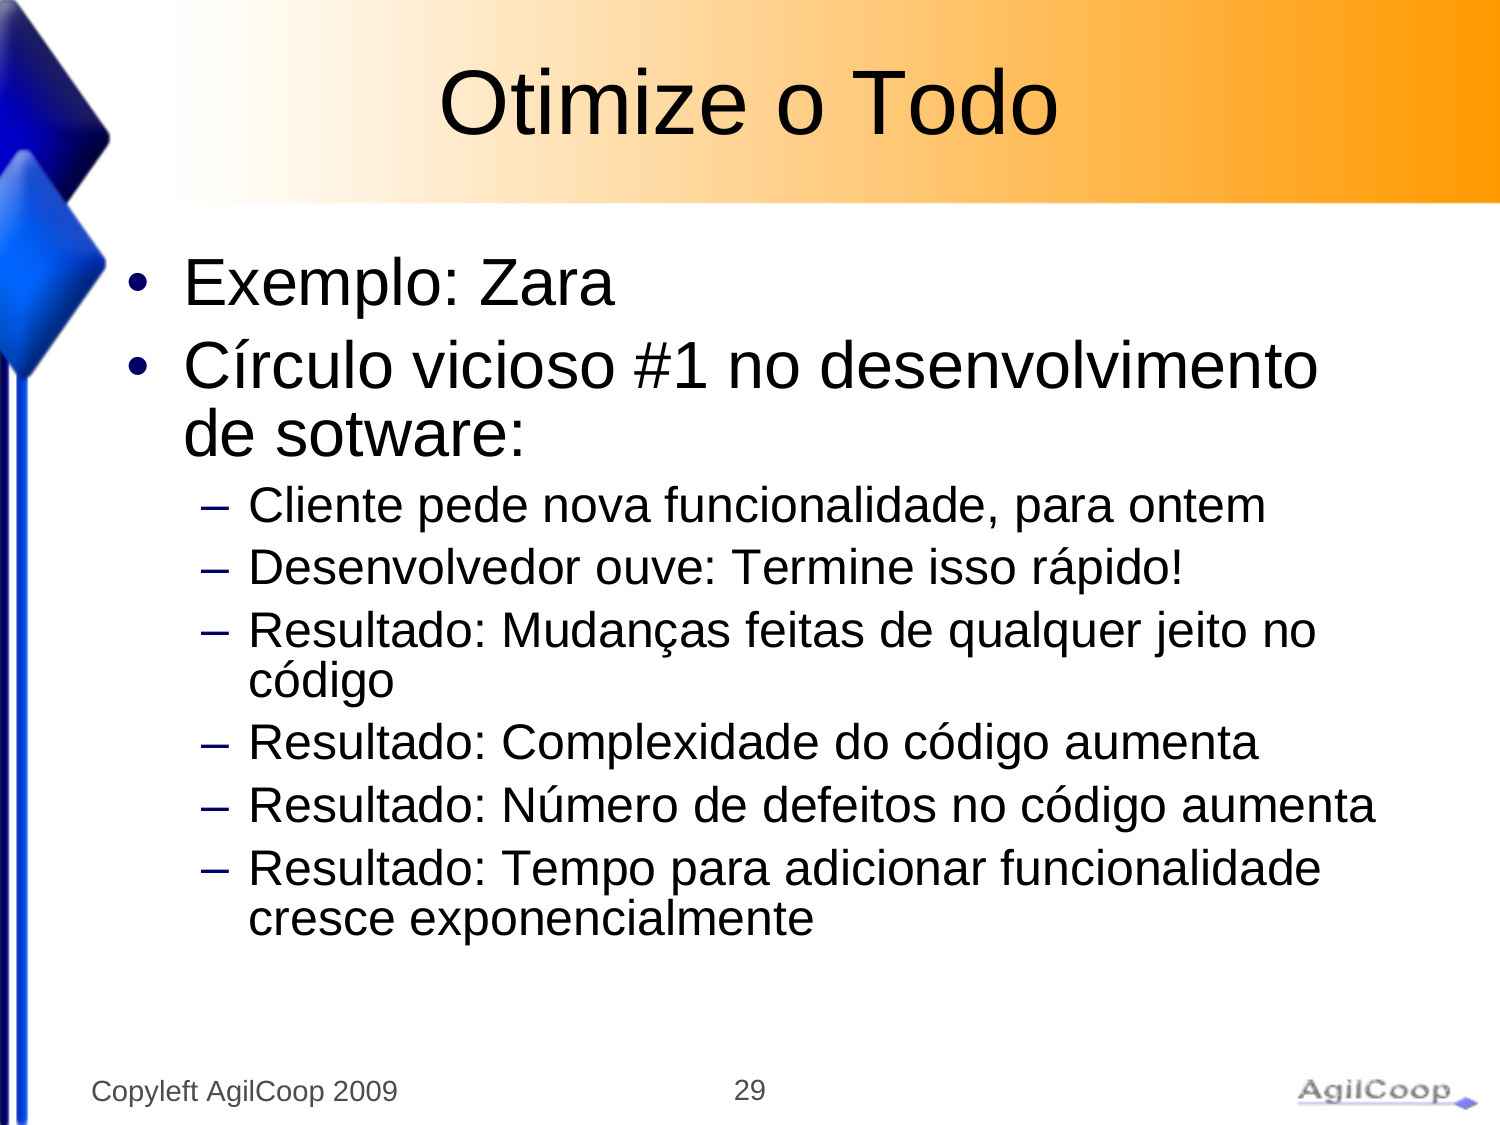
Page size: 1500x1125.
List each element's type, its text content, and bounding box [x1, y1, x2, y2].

list Exemplo: Zara Círculo vicioso #1 no desenvolvimento de sotware: Cliente pede nova funcionalidade, para ontem Desenvolvedor ouve: Termine isso rápido! Resultado: Mudanças feitas de qualquer jeito no código Resultado: Complexidade do código aumenta Resultado: Número de defeitos no código aumenta Resultado: Tempo para adicionar funcionalidade cresce exponencialmente [112, 243, 1425, 1063]
title Otimize o Todo [75, 8, 1426, 197]
picture [0, 0, 1500, 1125]
